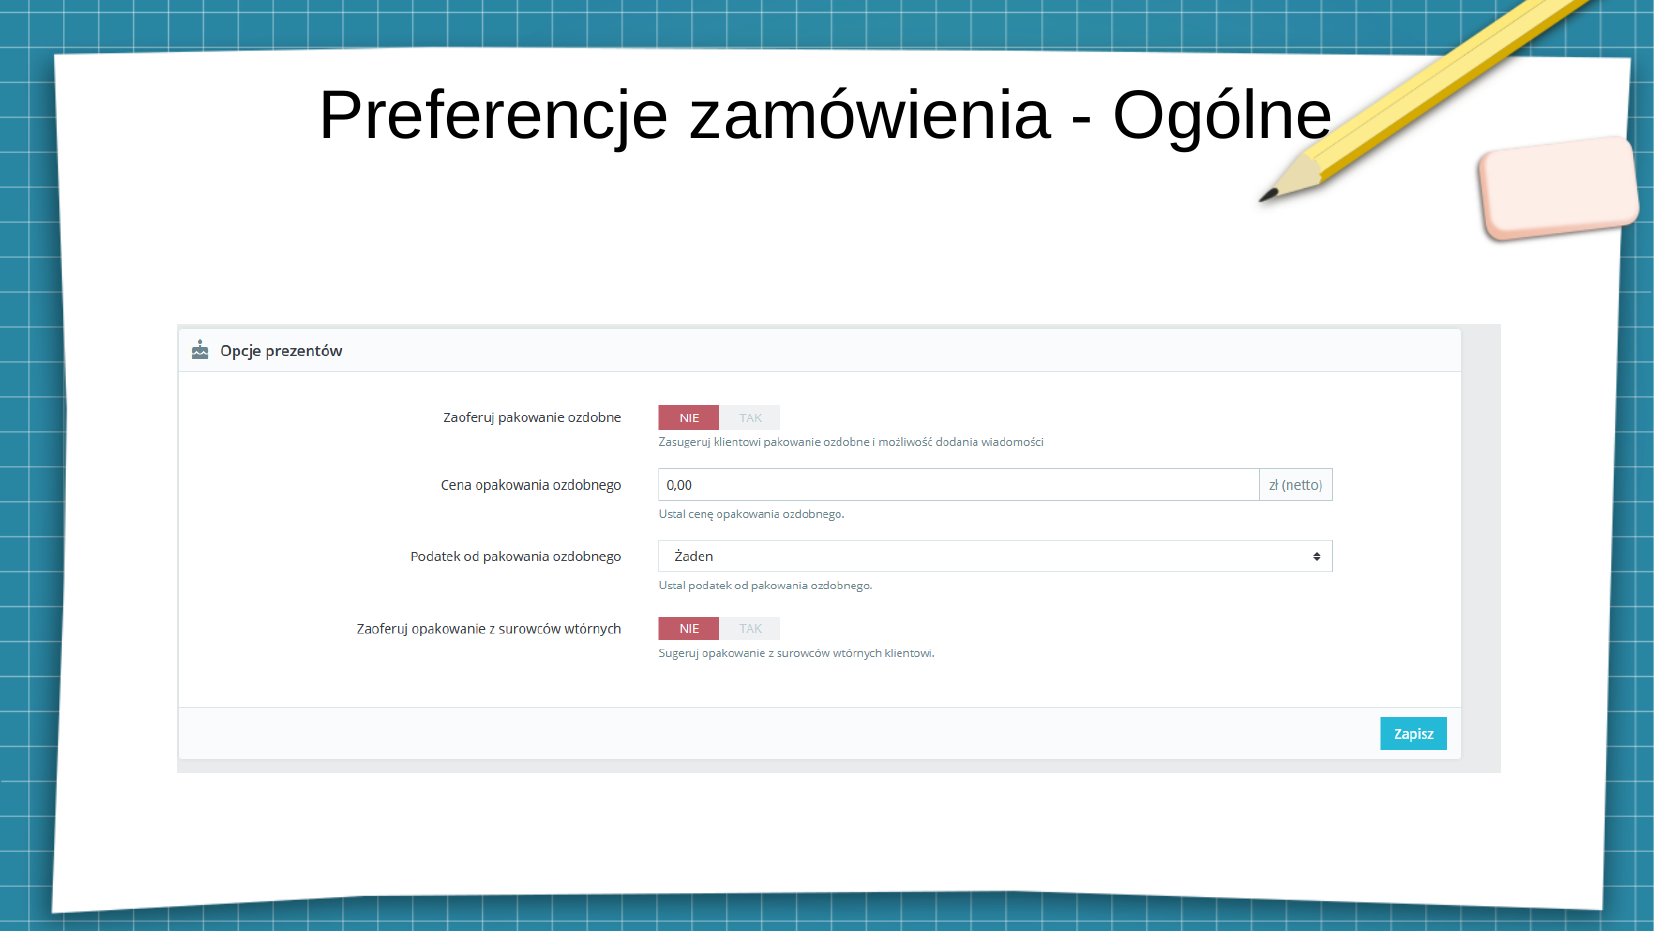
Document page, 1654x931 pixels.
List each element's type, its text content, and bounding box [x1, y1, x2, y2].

picture [0, 0, 1654, 931]
title Preferencje zamówienia - Ogólne [82, 37, 1571, 193]
